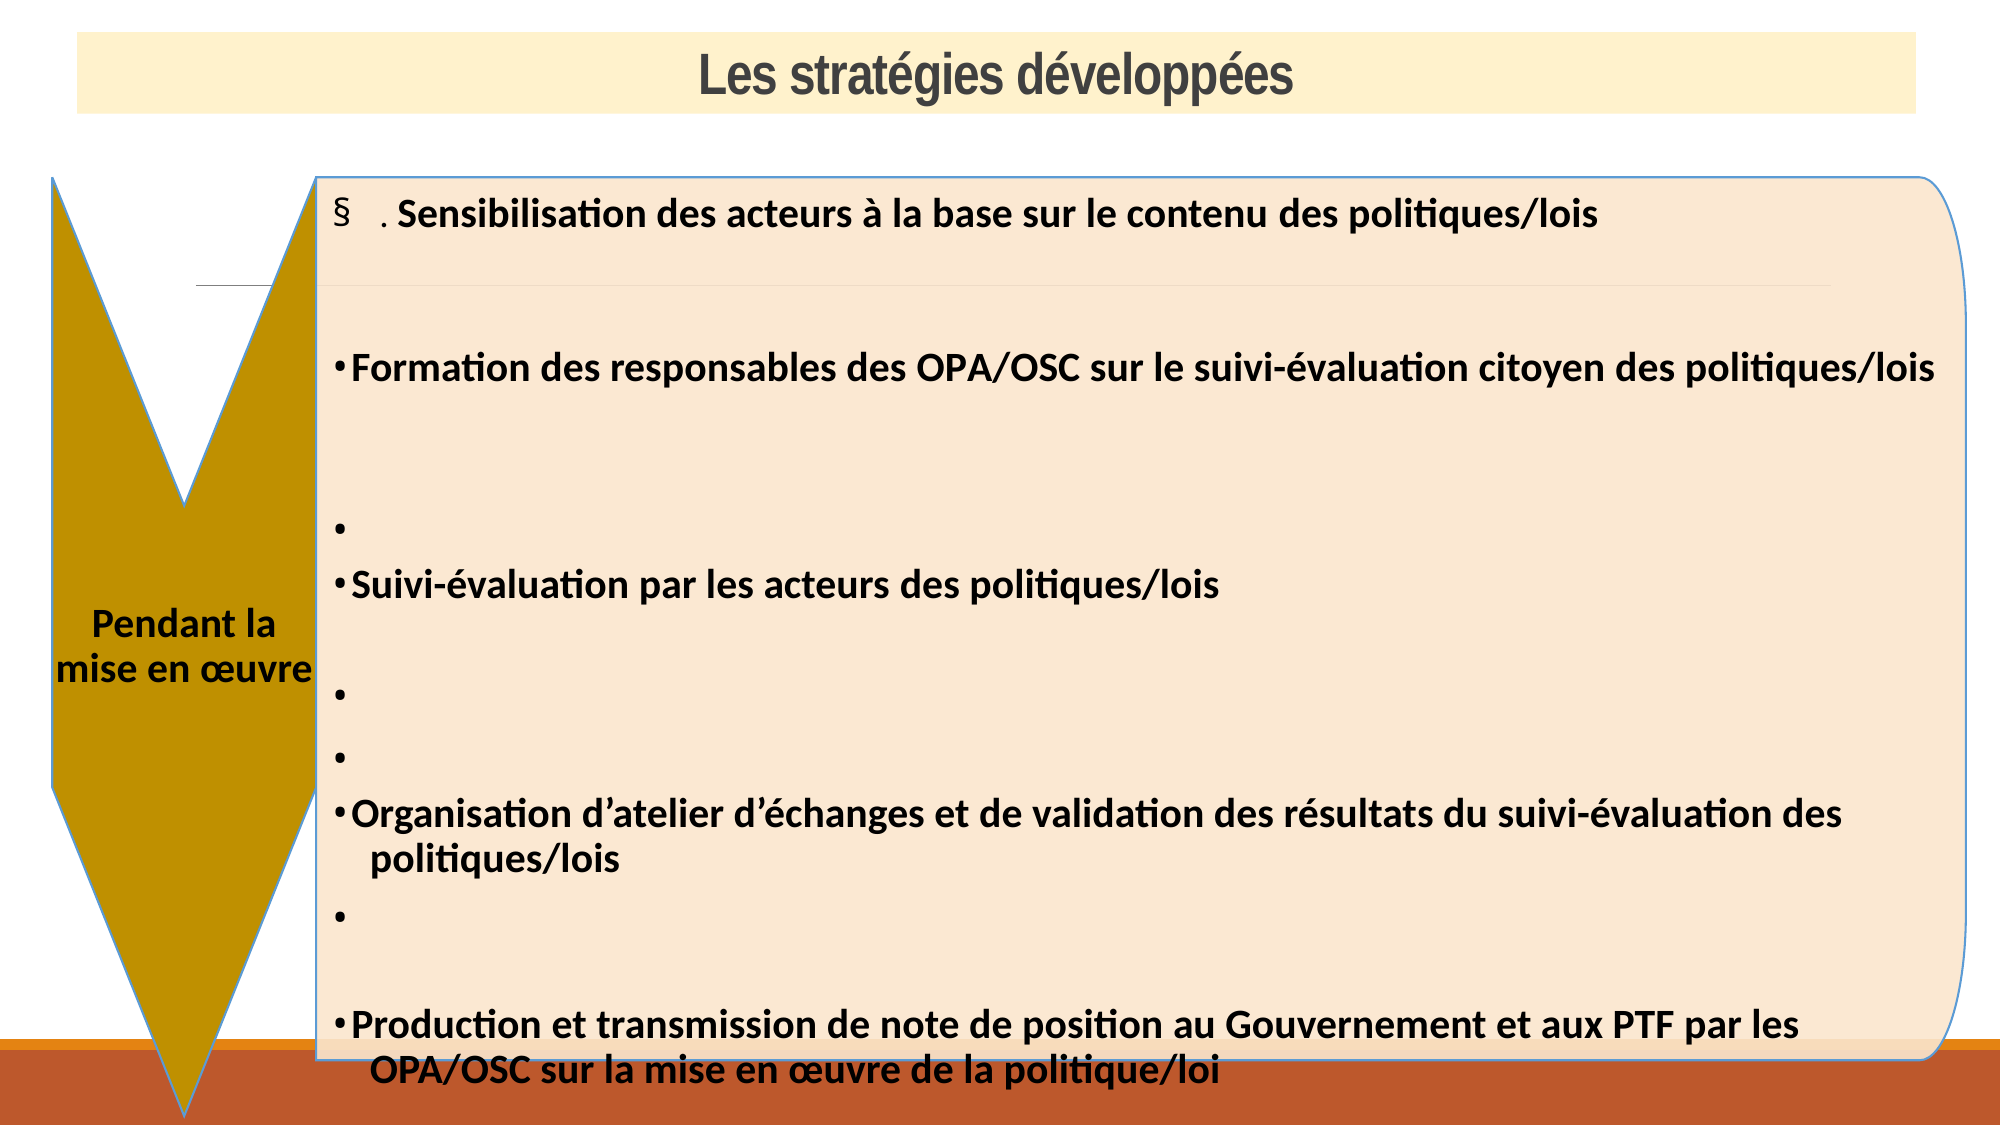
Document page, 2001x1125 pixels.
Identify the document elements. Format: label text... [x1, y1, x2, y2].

text_box . Sensibilisation des acteurs à la base sur le contenu des politiques/lois Formation des responsables des OPA/OSC sur le suivi-évaluation citoyen des politiques/lois Suivi-évaluation par les acteurs des politiques/lois Organisation d’atelier d’échanges et de validation des résultats du suivi-évaluation des politiques/lois Production et transmission de note de position au Gouvernement et aux PTF par les OPA/OSC sur la mise en œuvre de la politique/loi [316, 177, 1966, 1061]
text_box Pendant la mise en œuvre [52, 177, 316, 1117]
title Les stratégies développées [77, 32, 1916, 114]
